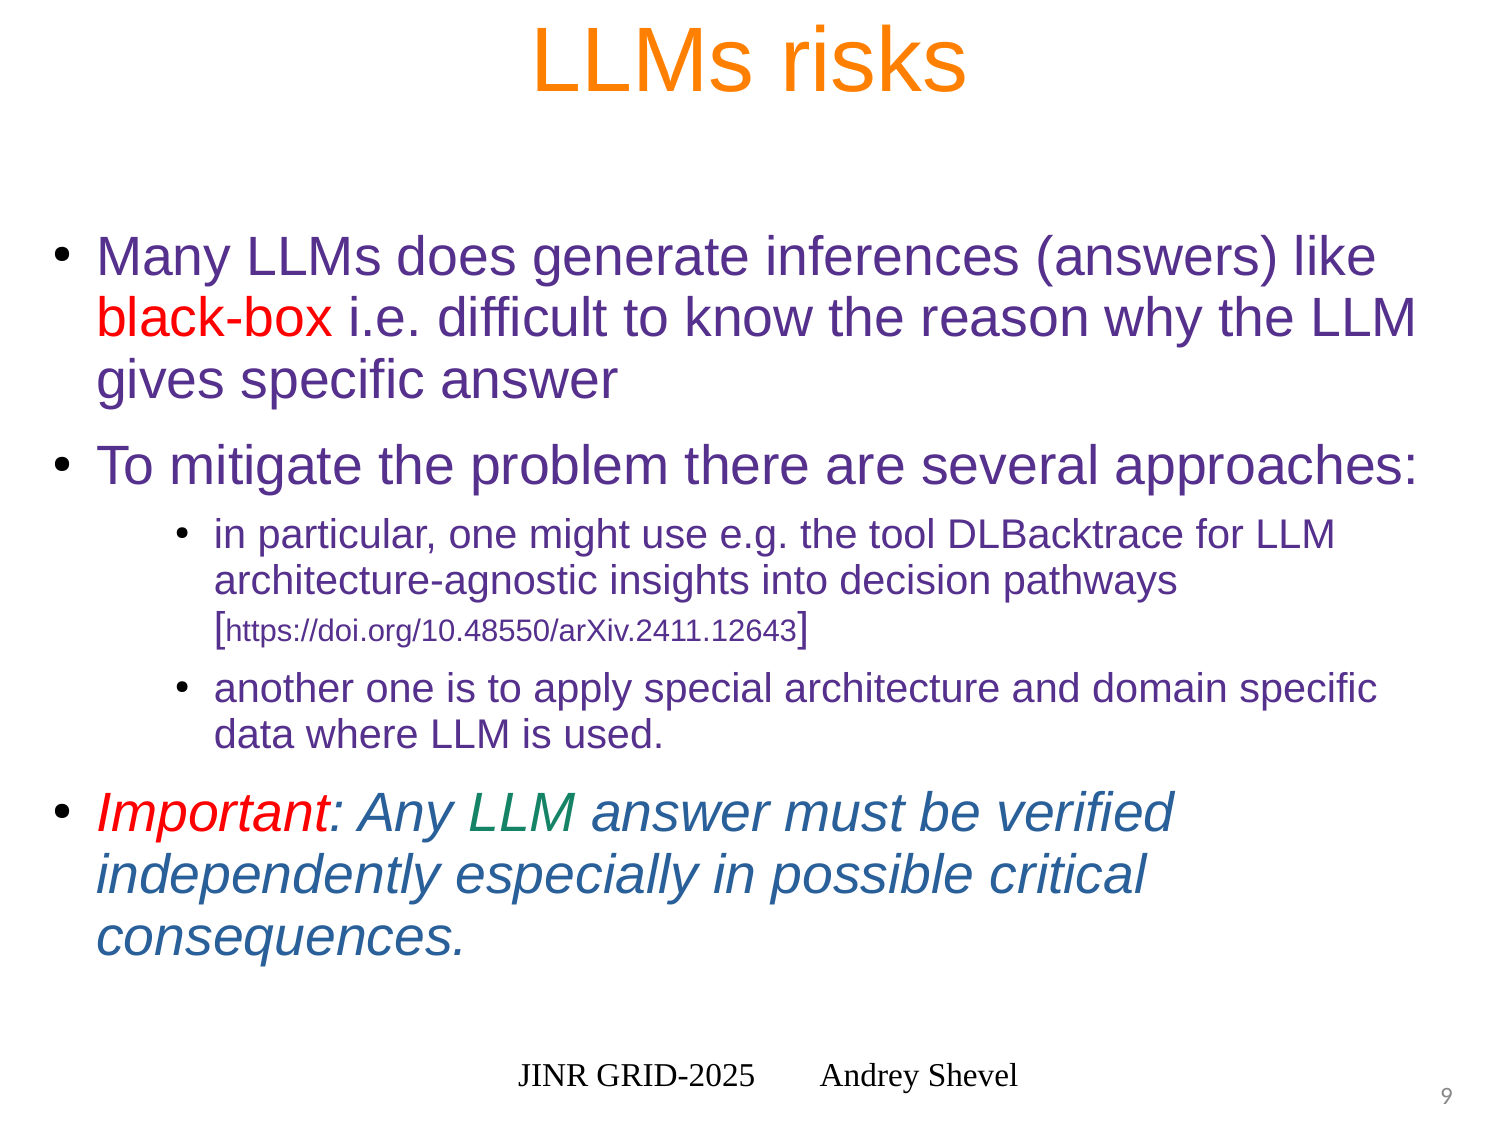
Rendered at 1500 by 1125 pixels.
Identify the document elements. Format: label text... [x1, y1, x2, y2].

list Many LLMs does generate inferences (answers) like black-box i.e. difficult to know the reason why the LLM gives specific answer To mitigate the problem there are several approaches: in particular, one might use e.g. the tool DLBacktrace for LLM architecture-agnostic insights into decision pathways [https://doi.org/10.48550/arXiv.2411.12643] another one is to apply special architecture and domain specific data where LLM is used. Important: Any LLM answer must be verified independently especially in possible critical consequences. [37, 224, 1463, 976]
title LLMs risks [37, 7, 1463, 113]
